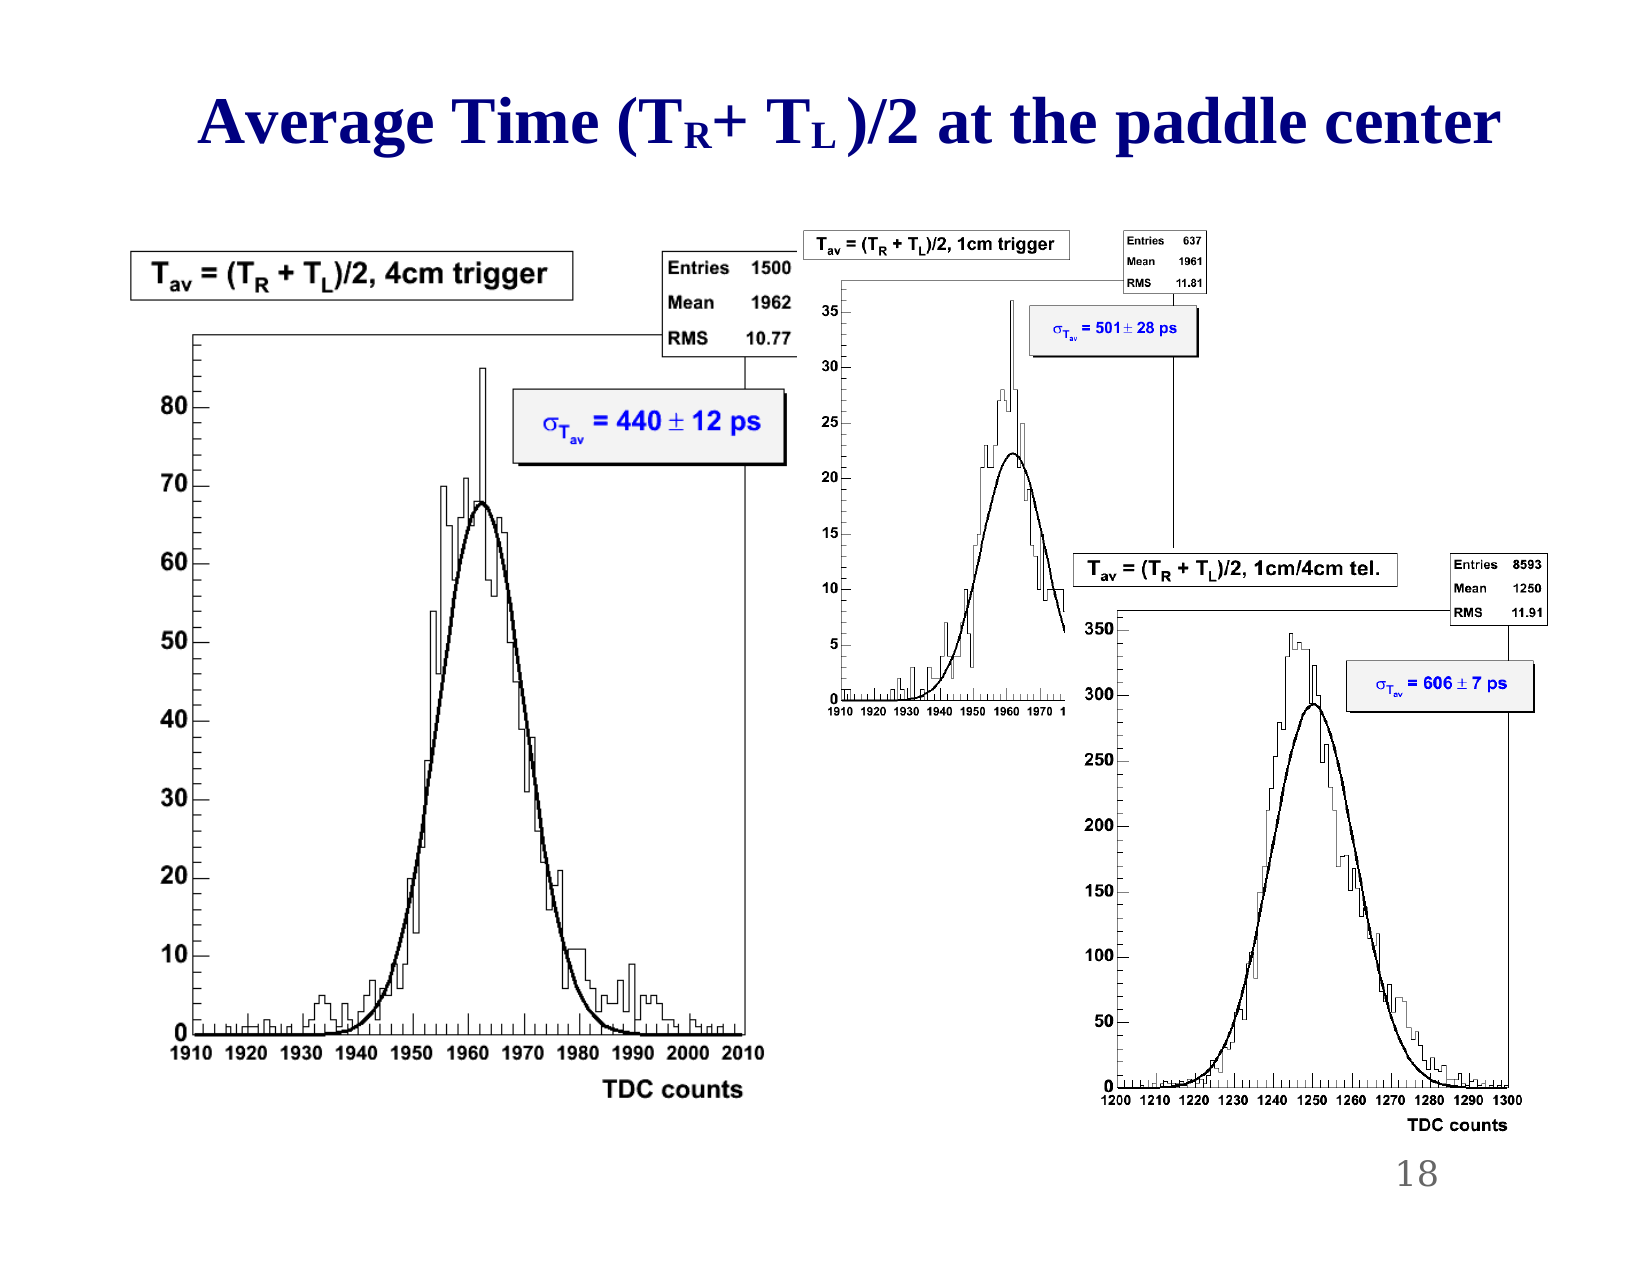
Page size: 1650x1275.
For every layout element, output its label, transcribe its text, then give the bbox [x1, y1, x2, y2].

text_box <number> [1394, 1154, 1592, 1195]
picture [120, 226, 1560, 1151]
text_box Average Time (TR+ TL )/2 at the paddle center [197, 83, 1574, 182]
